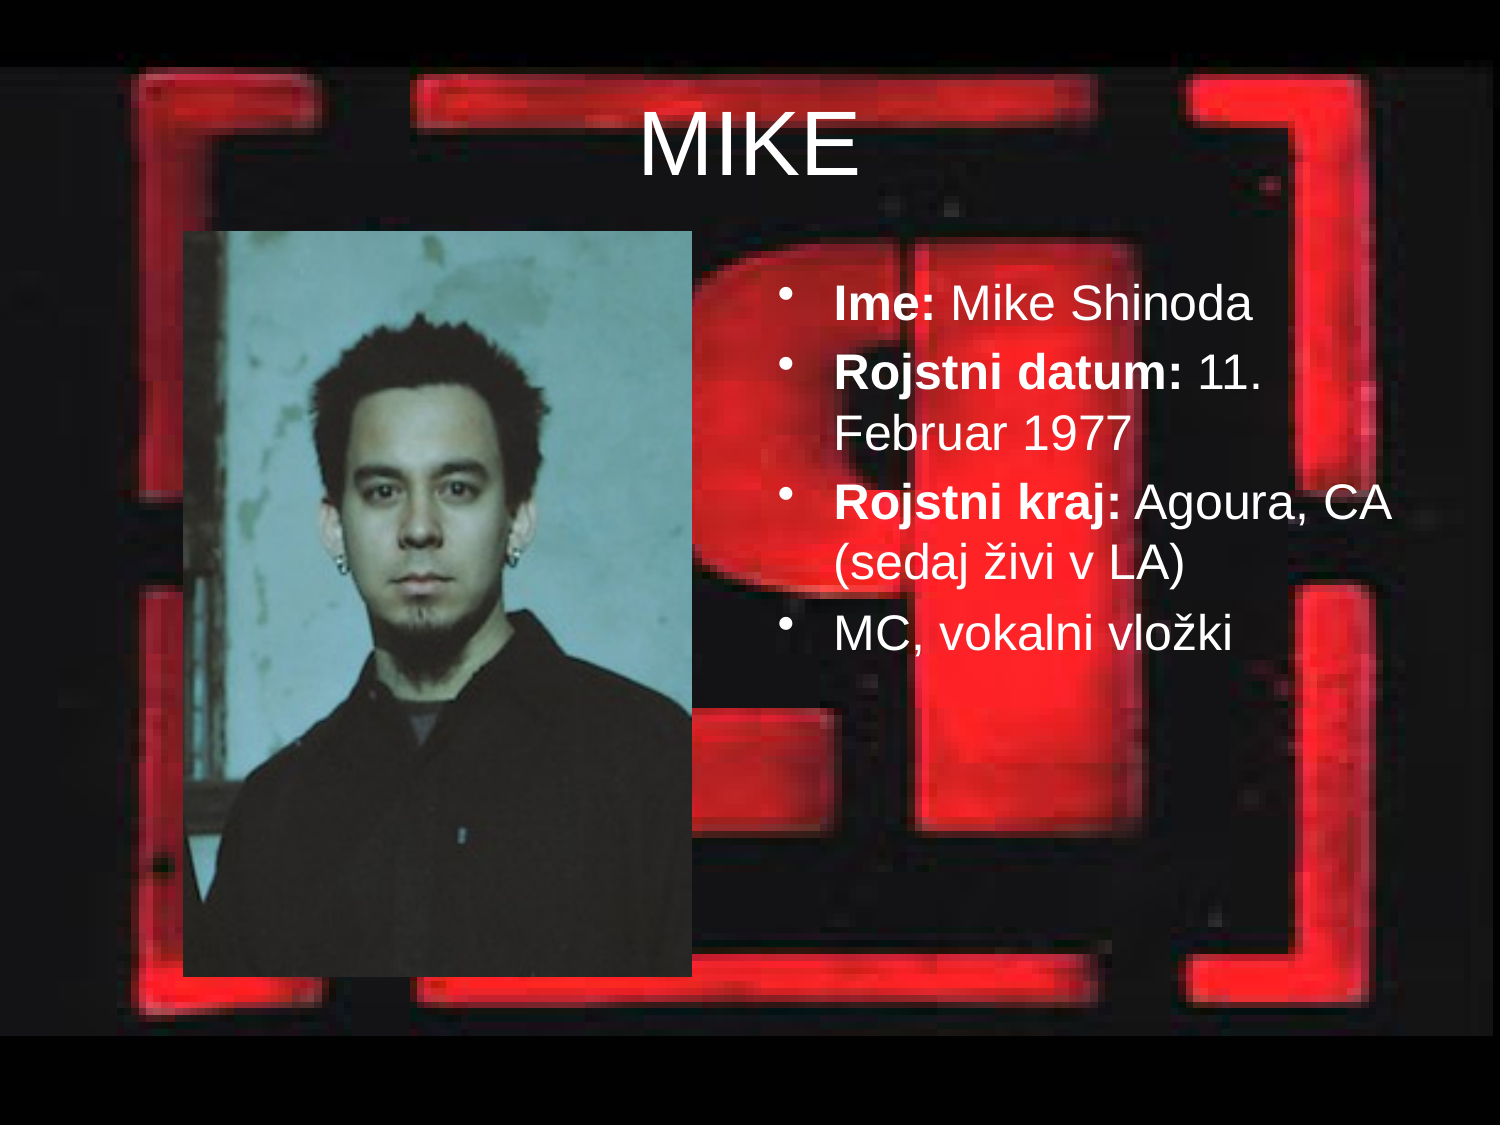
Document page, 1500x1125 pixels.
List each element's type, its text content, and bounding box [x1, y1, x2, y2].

title MIKE [75, 45, 1425, 233]
picture [0, 0, 1500, 1125]
list Ime: Mike Shinoda Rojstni datum: 11. Februar 1977 Rojstni kraj: Agoura, CA (sedaj živi v LA) MC, vokalni vložki [762, 262, 1425, 1005]
